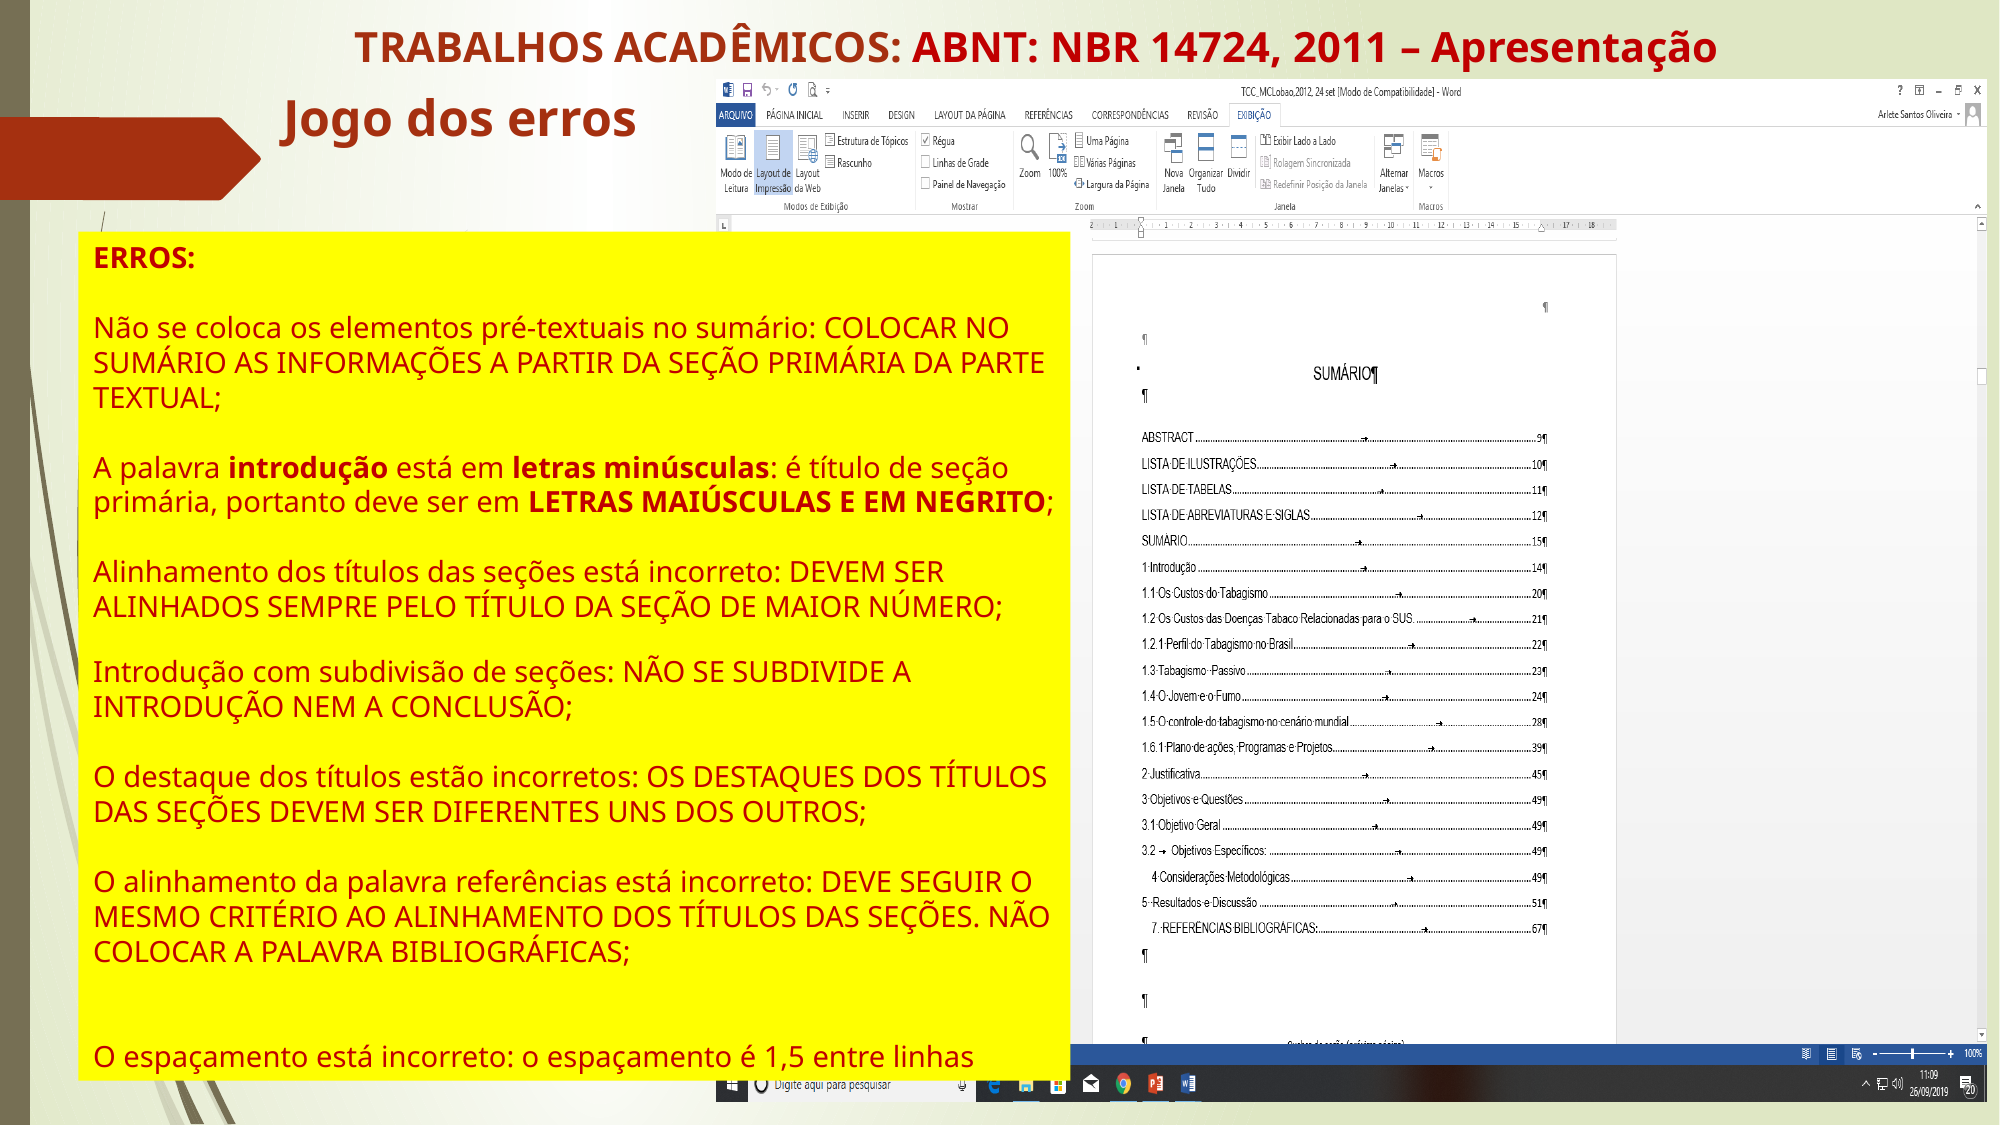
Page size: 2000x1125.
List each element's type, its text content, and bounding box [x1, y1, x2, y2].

text_box ERROS: Não se coloca os elementos pré-textuais no sumário: COLOCAR NO SUMÁRIO AS INFORMAÇÕES A PARTIR DA SEÇÃO PRIMÁRIA DA PARTE TEXTUAL; A palavra introdução está em letras minúsculas: é título de seção primária, portanto deve ser em LETRAS MAIÚSCULAS E EM NEGRITO; Alinhamento dos títulos das seções está incorreto: DEVEM SER ALINHADOS SEMPRE PELO TÍTULO DA SEÇÃO DE MAIOR NÚMERO; Introdução com subdivisão de seções: NÃO SE SUBDIVIDE A INTRODUÇÃO NEM A CONCLUSÃO; O destaque dos títulos estão incorretos: OS DESTAQUES DOS TÍTULOS DAS SEÇÕES DEVEM SER DIFERENTES UNS DOS OUTROS; O alinhamento da palavra referências está incorreto: DEVE SEGUIR O MESMO CRITÉRIO AO ALINHAMENTO DOS TÍTULOS DAS SEÇÕES. NÃO COLOCAR A PALAVRA BIBLIOGRÁFICAS; O espaçamento está incorreto: o espaçamento é 1,5 entre linhas [78, 231, 1071, 1081]
text_box TRABALHOS ACADÊMICOS: ABNT: NBR 14724, 2011 – Apresentação [340, 13, 1992, 79]
text_box Jogo dos erros [255, 79, 744, 154]
picture [716, 79, 1987, 1102]
